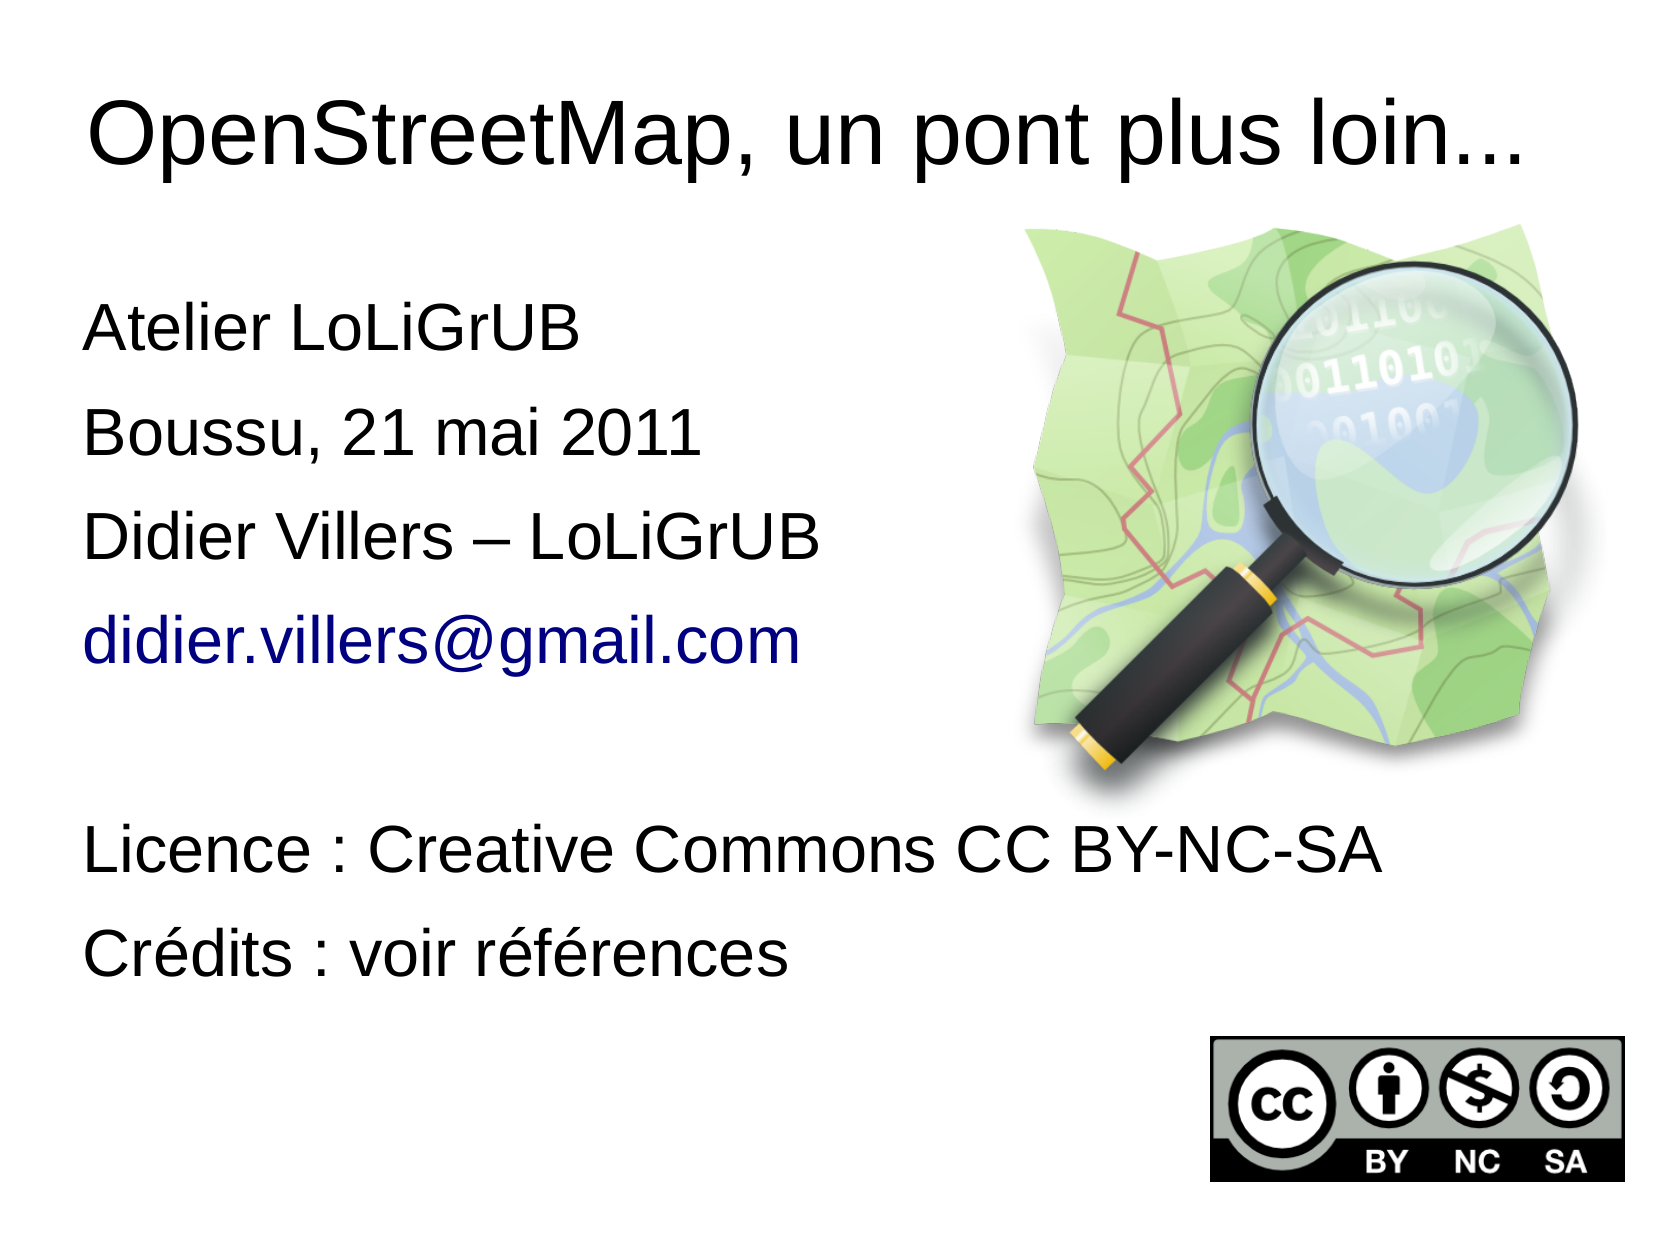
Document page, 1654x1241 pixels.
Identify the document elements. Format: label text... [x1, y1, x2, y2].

picture [1210, 1036, 1625, 1182]
list Atelier LoLiGrUB Boussu, 21 mai 2011 Didier Villers – LoLiGrUB didier.villers@gmail.com Licence : Creative Commons CC BY-NC-SA Crédits : voir références [82, 290, 1625, 1109]
picture [1003, 224, 1607, 290]
title OpenStreetMap, un pont plus loin... [76, 29, 1565, 237]
